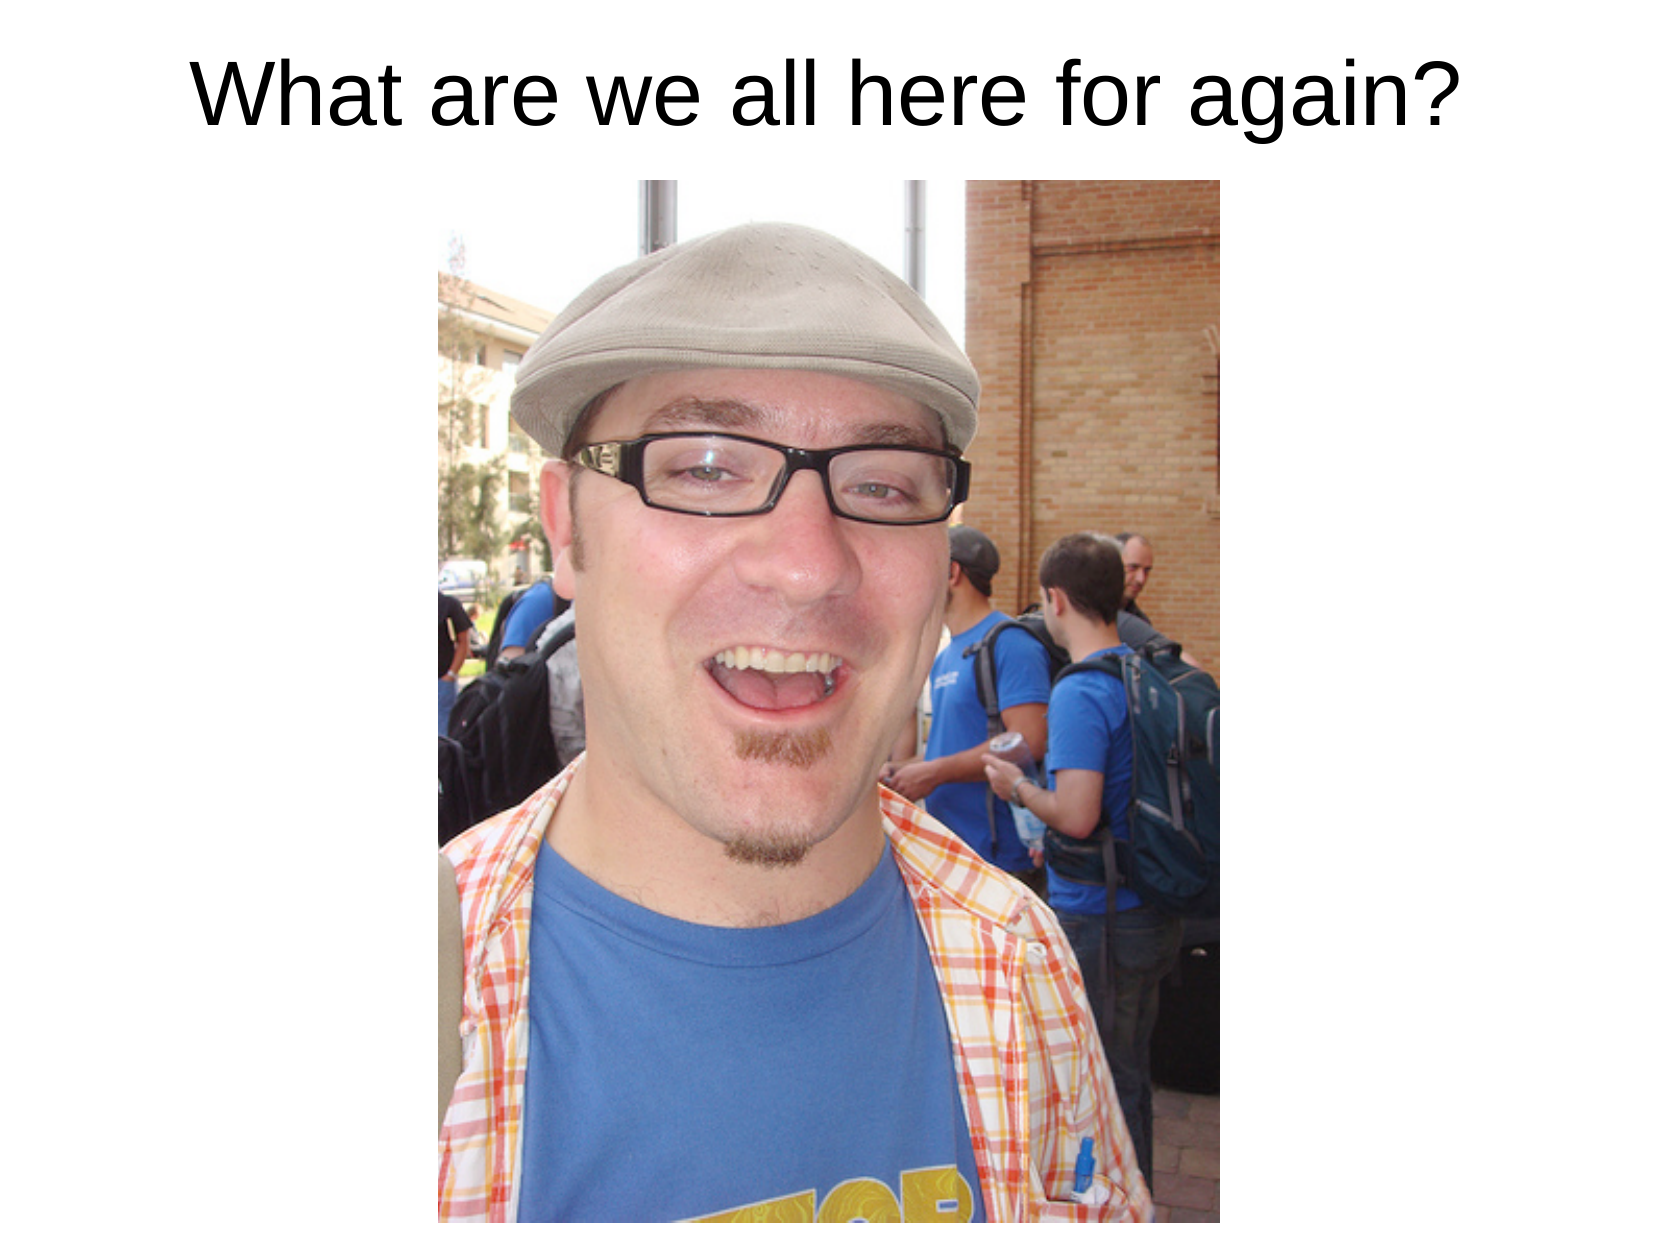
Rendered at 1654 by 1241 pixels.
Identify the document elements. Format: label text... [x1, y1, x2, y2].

picture [438, 180, 1220, 1223]
title What are we all here for again? [82, 0, 1571, 191]
